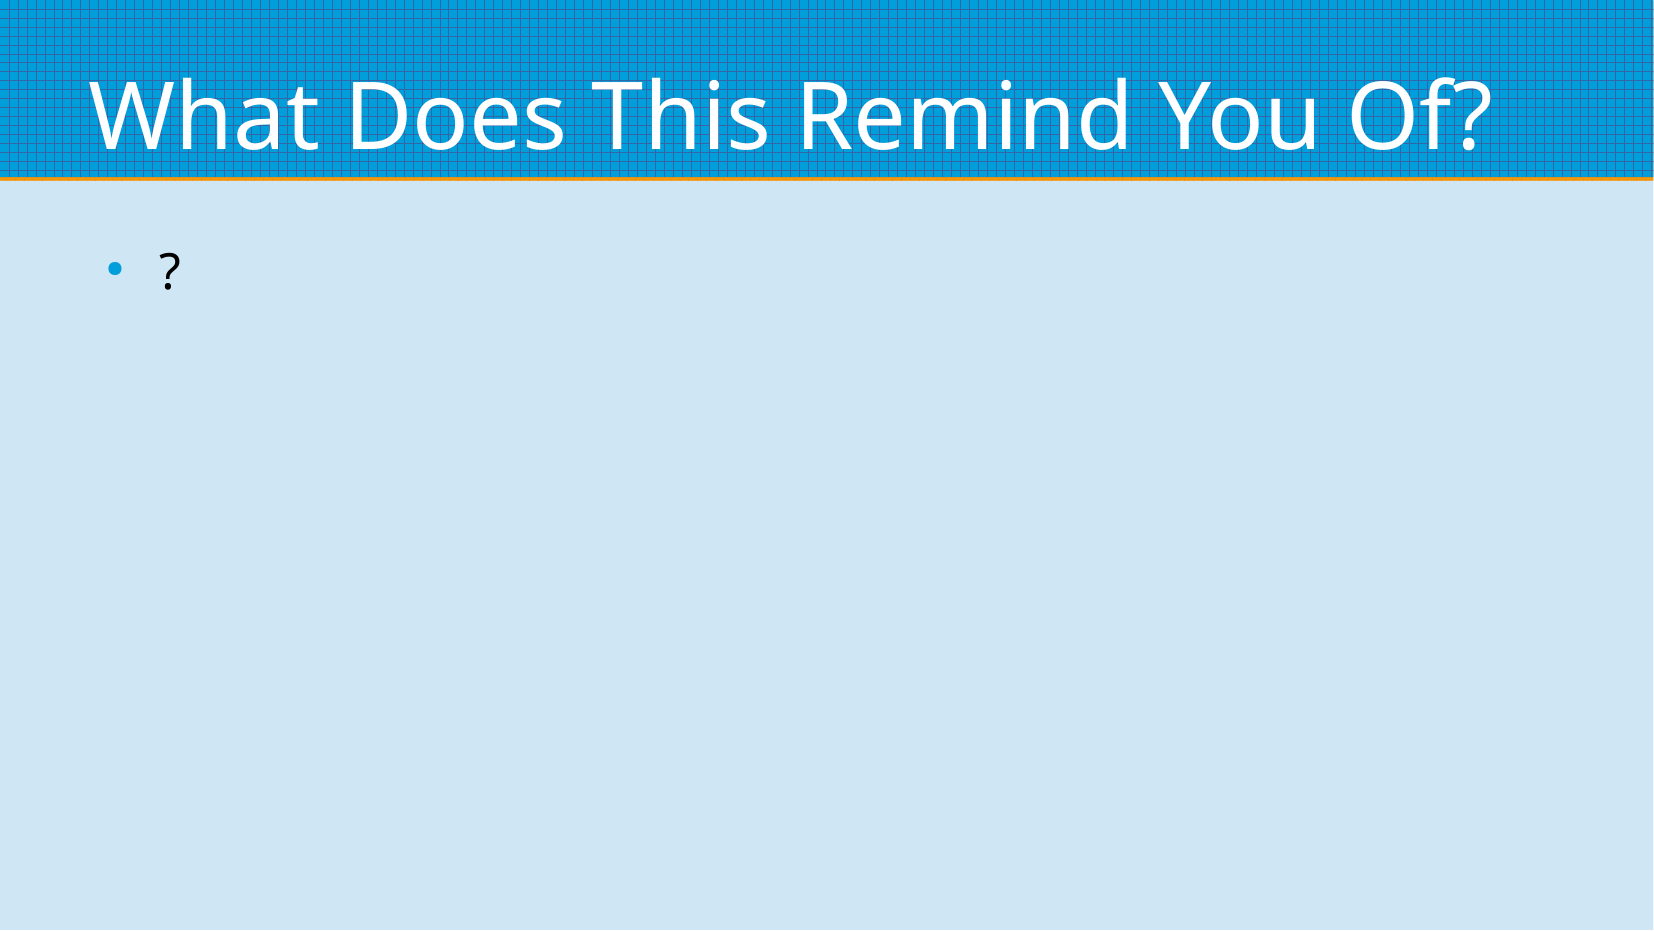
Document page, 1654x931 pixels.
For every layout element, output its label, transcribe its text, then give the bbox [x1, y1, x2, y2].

title What Does This Remind You Of? [88, 14, 1565, 178]
list ? [88, 236, 1565, 813]
